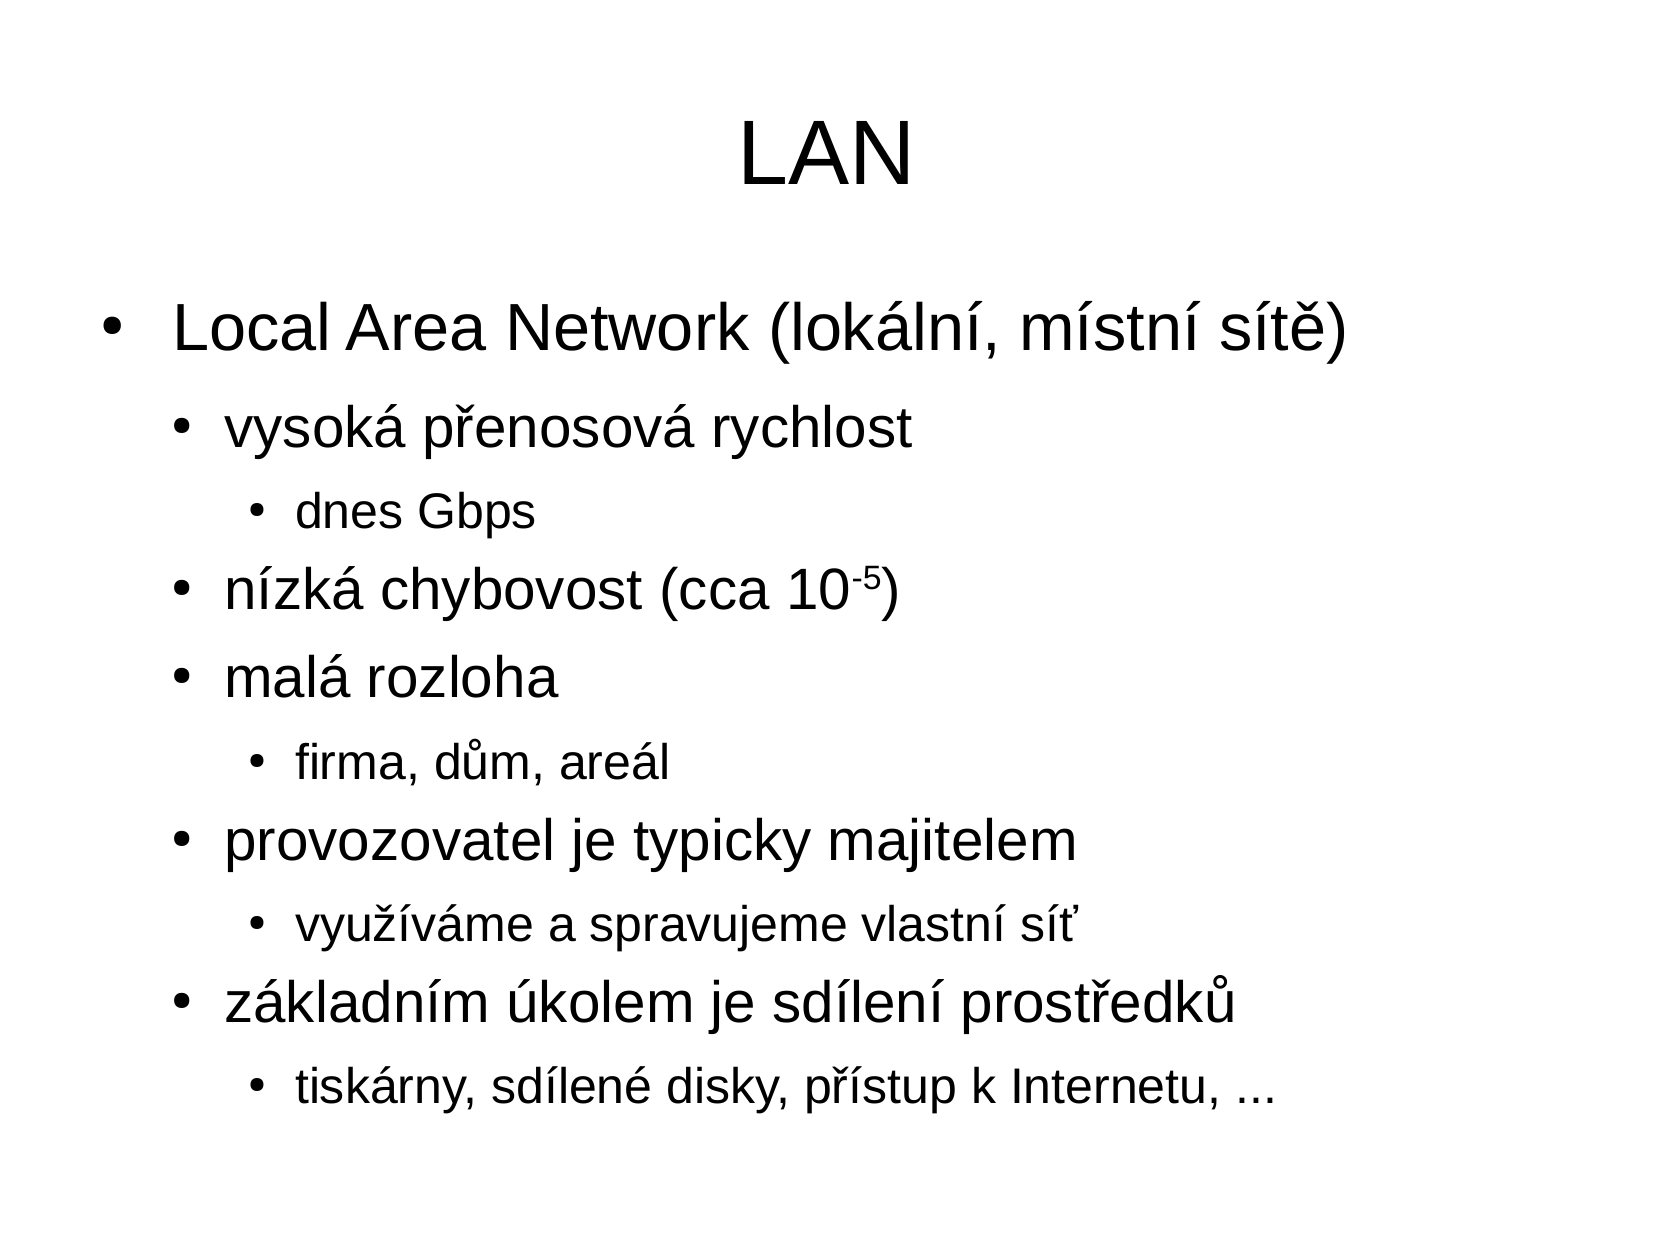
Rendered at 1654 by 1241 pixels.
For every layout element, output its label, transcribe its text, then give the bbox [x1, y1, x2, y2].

title LAN [82, 49, 1571, 257]
list Local Area Network (lokální, místní sítě) vysoká přenosová rychlost dnes Gbps nízká chybovost (cca 10-5) malá rozloha firma, dům, areál provozovatel je typicky majitelem využíváme a spravujeme vlastní síť základním úkolem je sdílení prostředků tiskárny, sdílené disky, přístup k Internetu, ... [82, 290, 1571, 1109]
